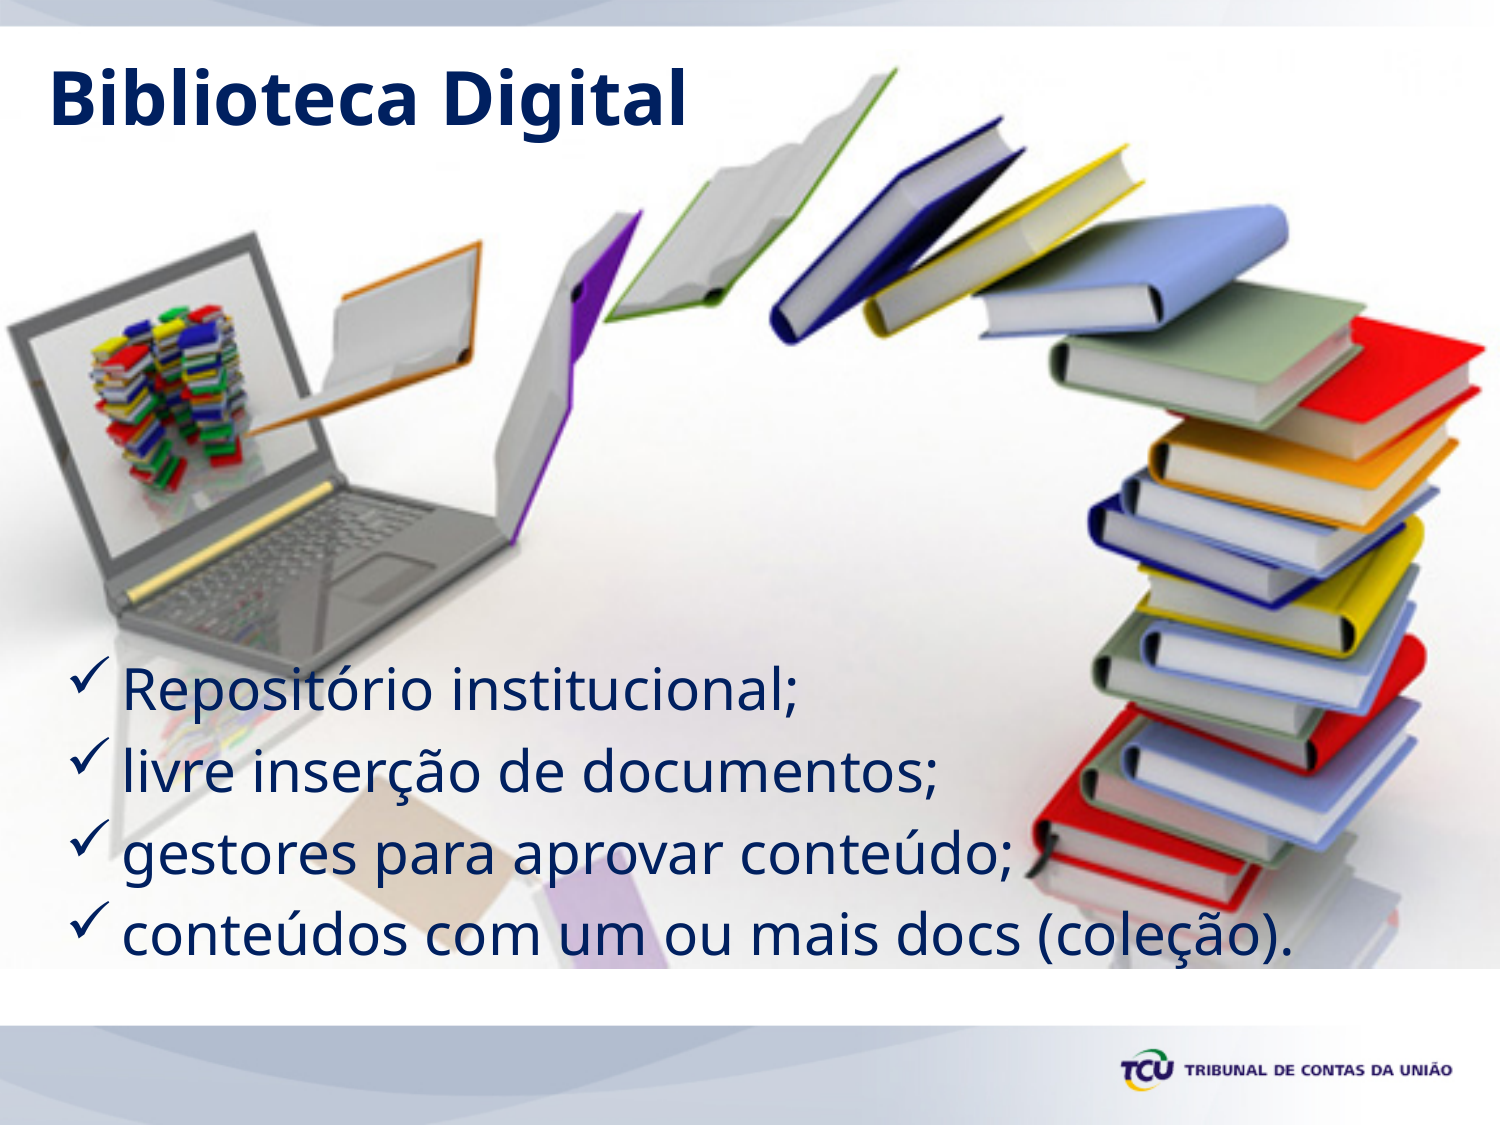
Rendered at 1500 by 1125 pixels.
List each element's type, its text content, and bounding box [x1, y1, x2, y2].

text_box Repositório institucional; livre inserção de documentos; gestores para aprovar conteúdo; conteúdos com um ou mais docs (coleção). [50, 645, 1433, 975]
text_box Biblioteca Digital [32, 42, 706, 171]
picture [0, 0, 1500, 1125]
